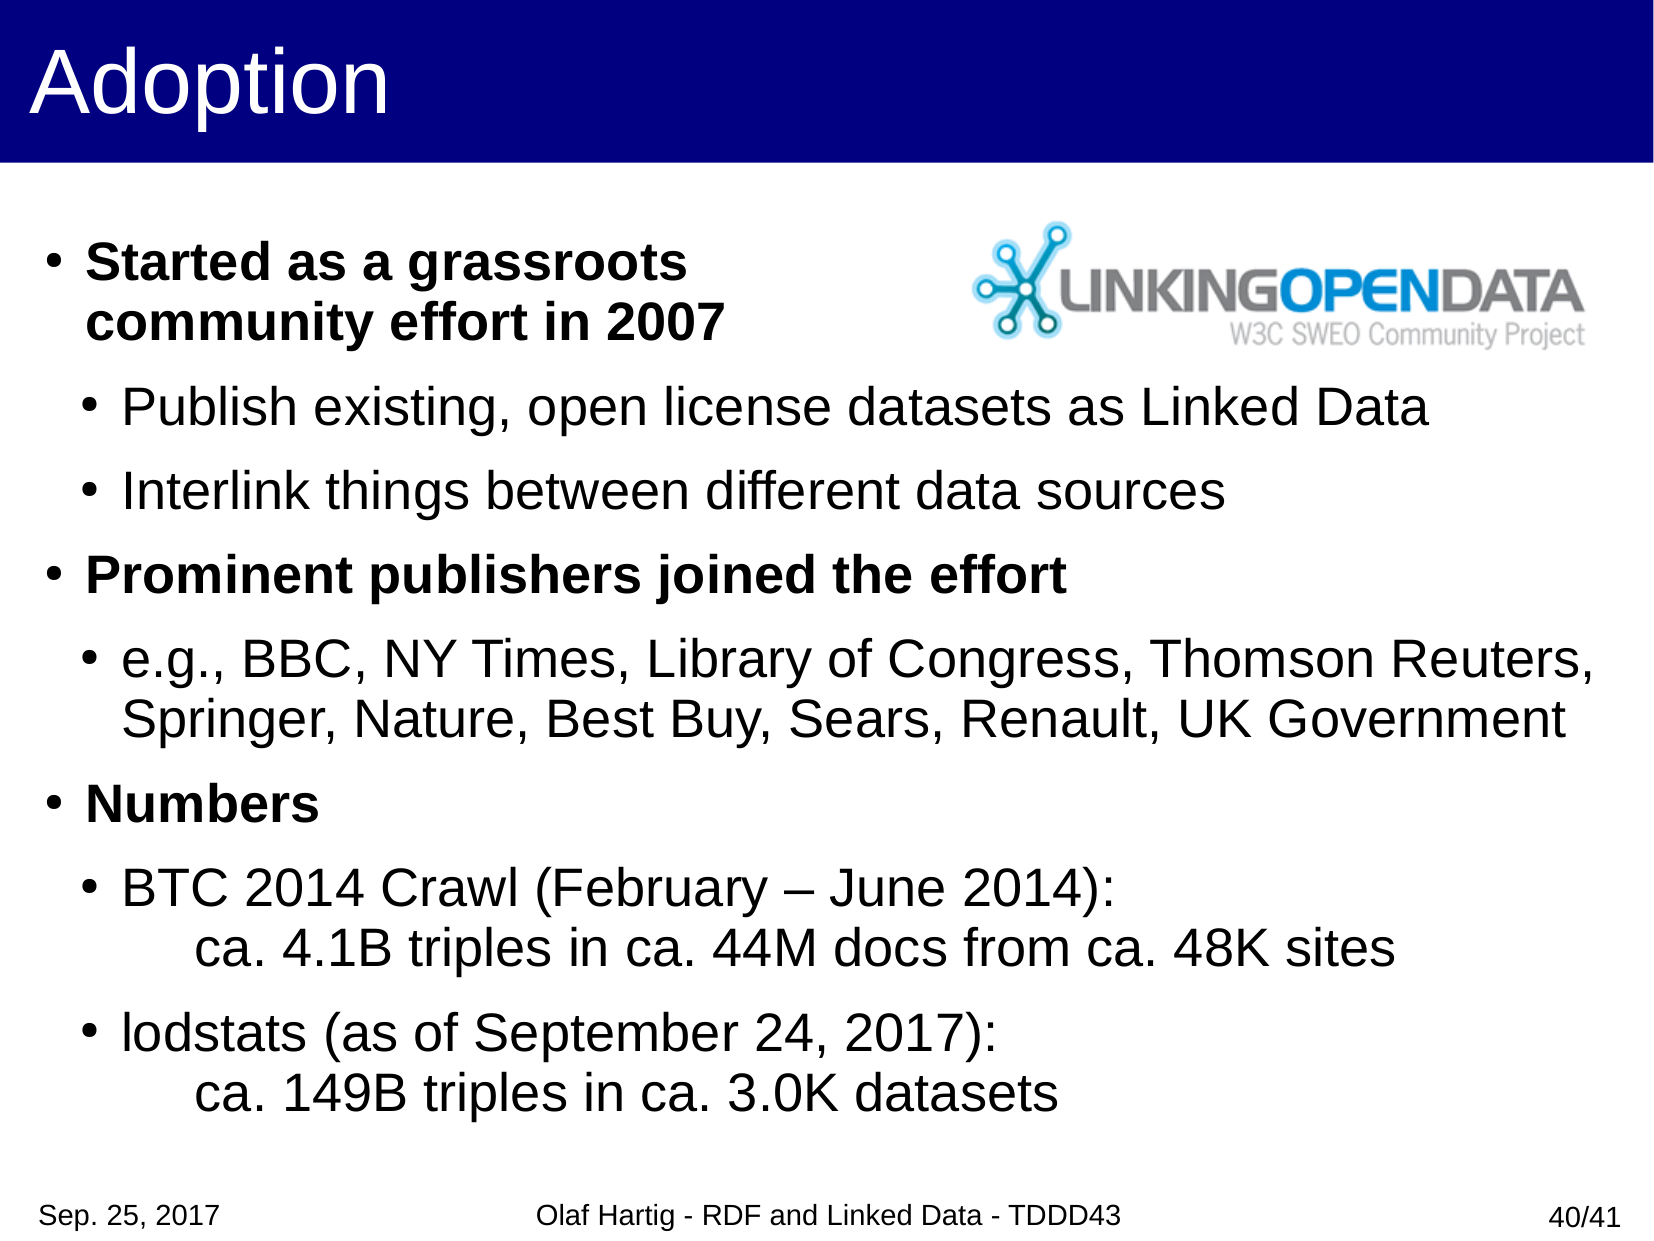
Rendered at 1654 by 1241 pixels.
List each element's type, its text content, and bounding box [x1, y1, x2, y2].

text_box Started as a grassroots community effort in 2007 Publish existing, open license datasets as Linked Data Interlink things between different data sources Prominent publishers joined the effort e.g., BBC, NY Times, Library of Congress, Thomson Reuters, Springer, Nature, Best Buy, Sears, Renault, UK Government Numbers BTC 2014 Crawl (February – June 2014): ca. 4.1B triples in ca. 44M docs from ca. 48K sites lodstats (as of September 24, 2017): ca. 149B triples in ca. 3.0K datasets [29, 223, 1625, 1131]
picture [966, 216, 1592, 355]
title Adoption [0, 0, 1654, 163]
